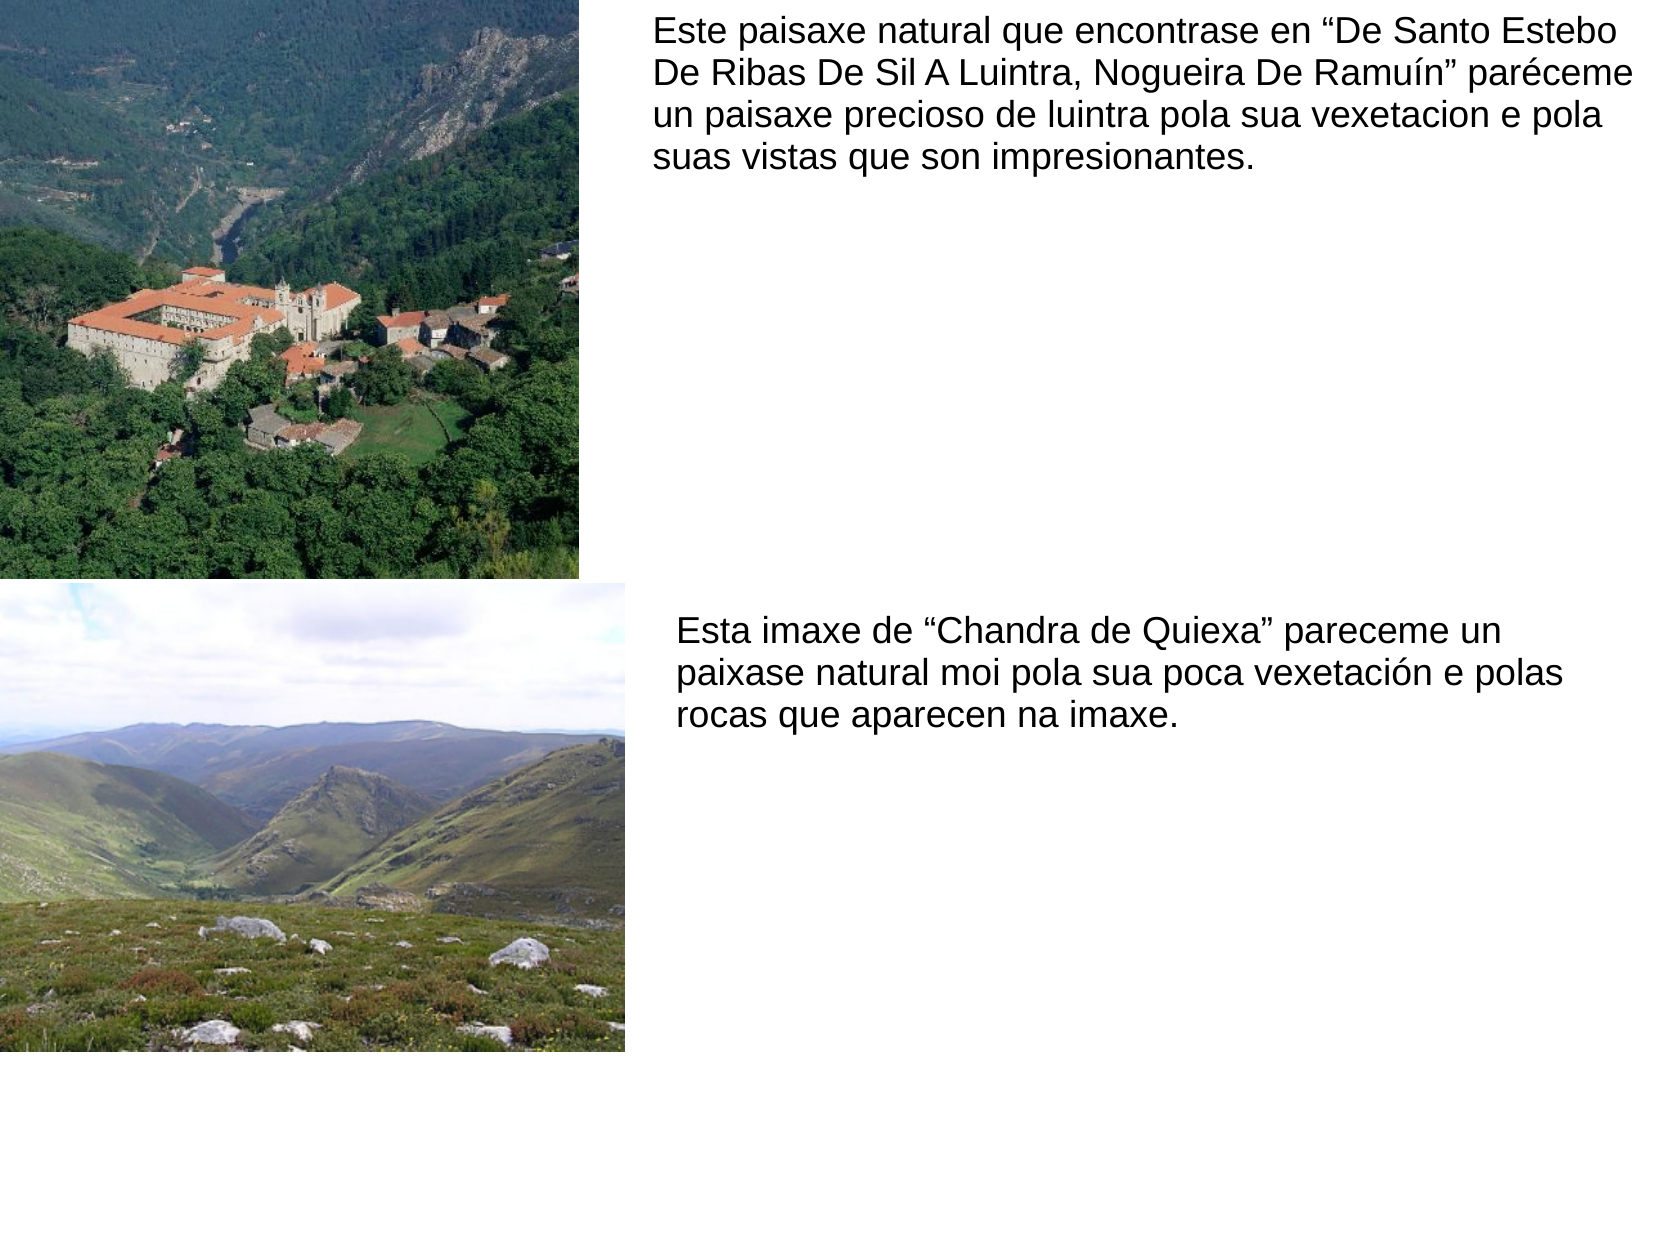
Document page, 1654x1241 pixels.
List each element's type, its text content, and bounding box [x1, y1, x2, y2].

picture [0, 0, 579, 579]
text_box Este paisaxe natural que encontrase en “De Santo Estebo De Ribas De Sil A Luintra, Nogueira De Ramuín” paréceme un paisaxe precioso de luintra pola sua vexetacion e pola suas vistas que son impresionantes. [637, 2, 1654, 508]
picture [0, 583, 625, 1052]
text_box Esta imaxe de “Chandra de Quiexa” pareceme un paixase natural moi pola sua poca vexetación e polas rocas que aparecen na imaxe. [661, 602, 1654, 744]
